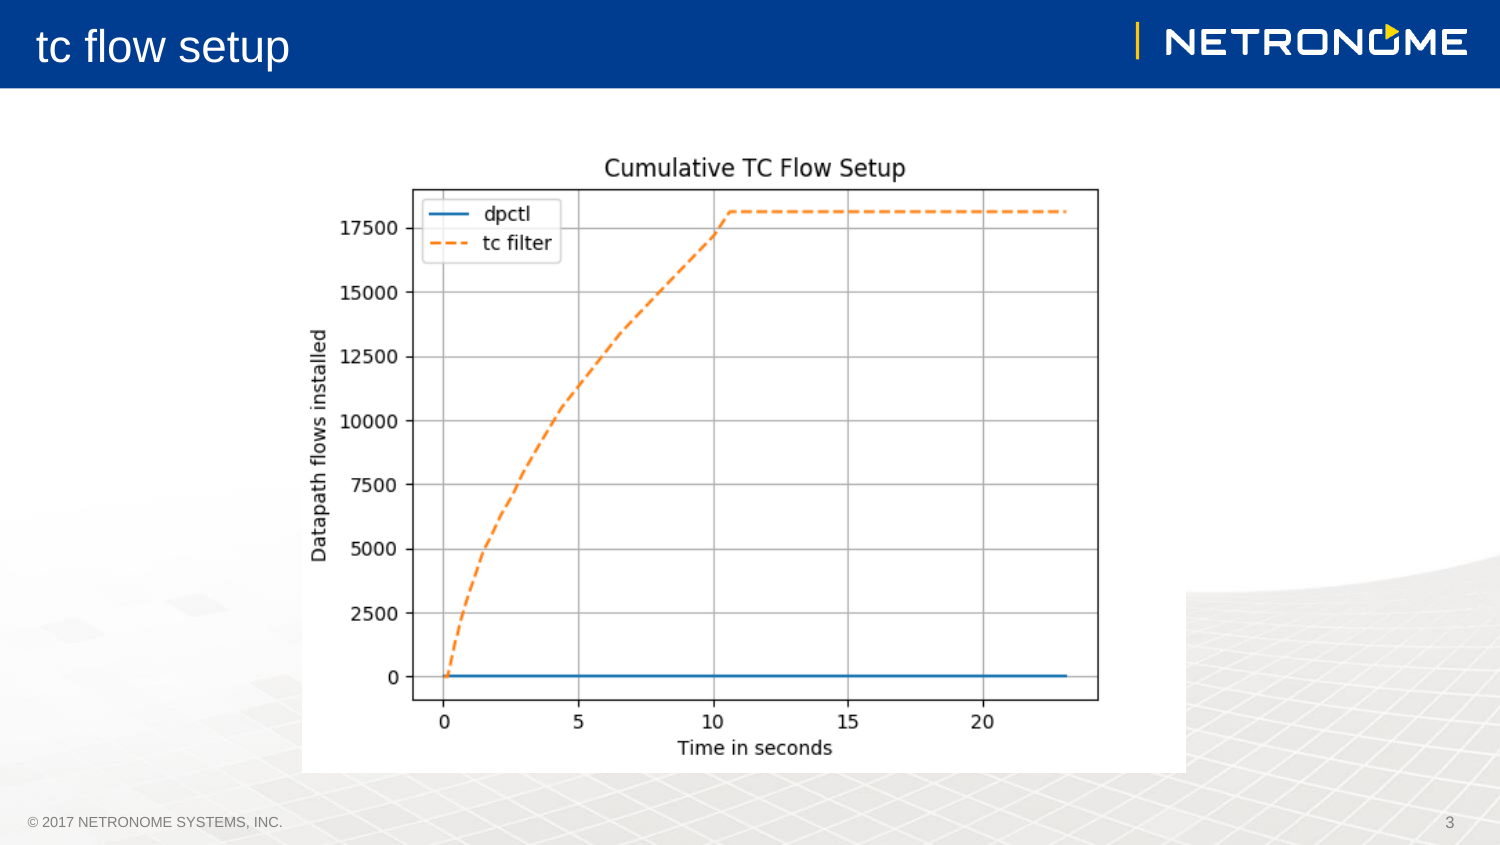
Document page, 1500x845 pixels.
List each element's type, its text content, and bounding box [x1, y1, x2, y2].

picture [0, 89, 1500, 845]
picture [1162, 21, 1473, 62]
title tc flow setup [20, 0, 1113, 89]
